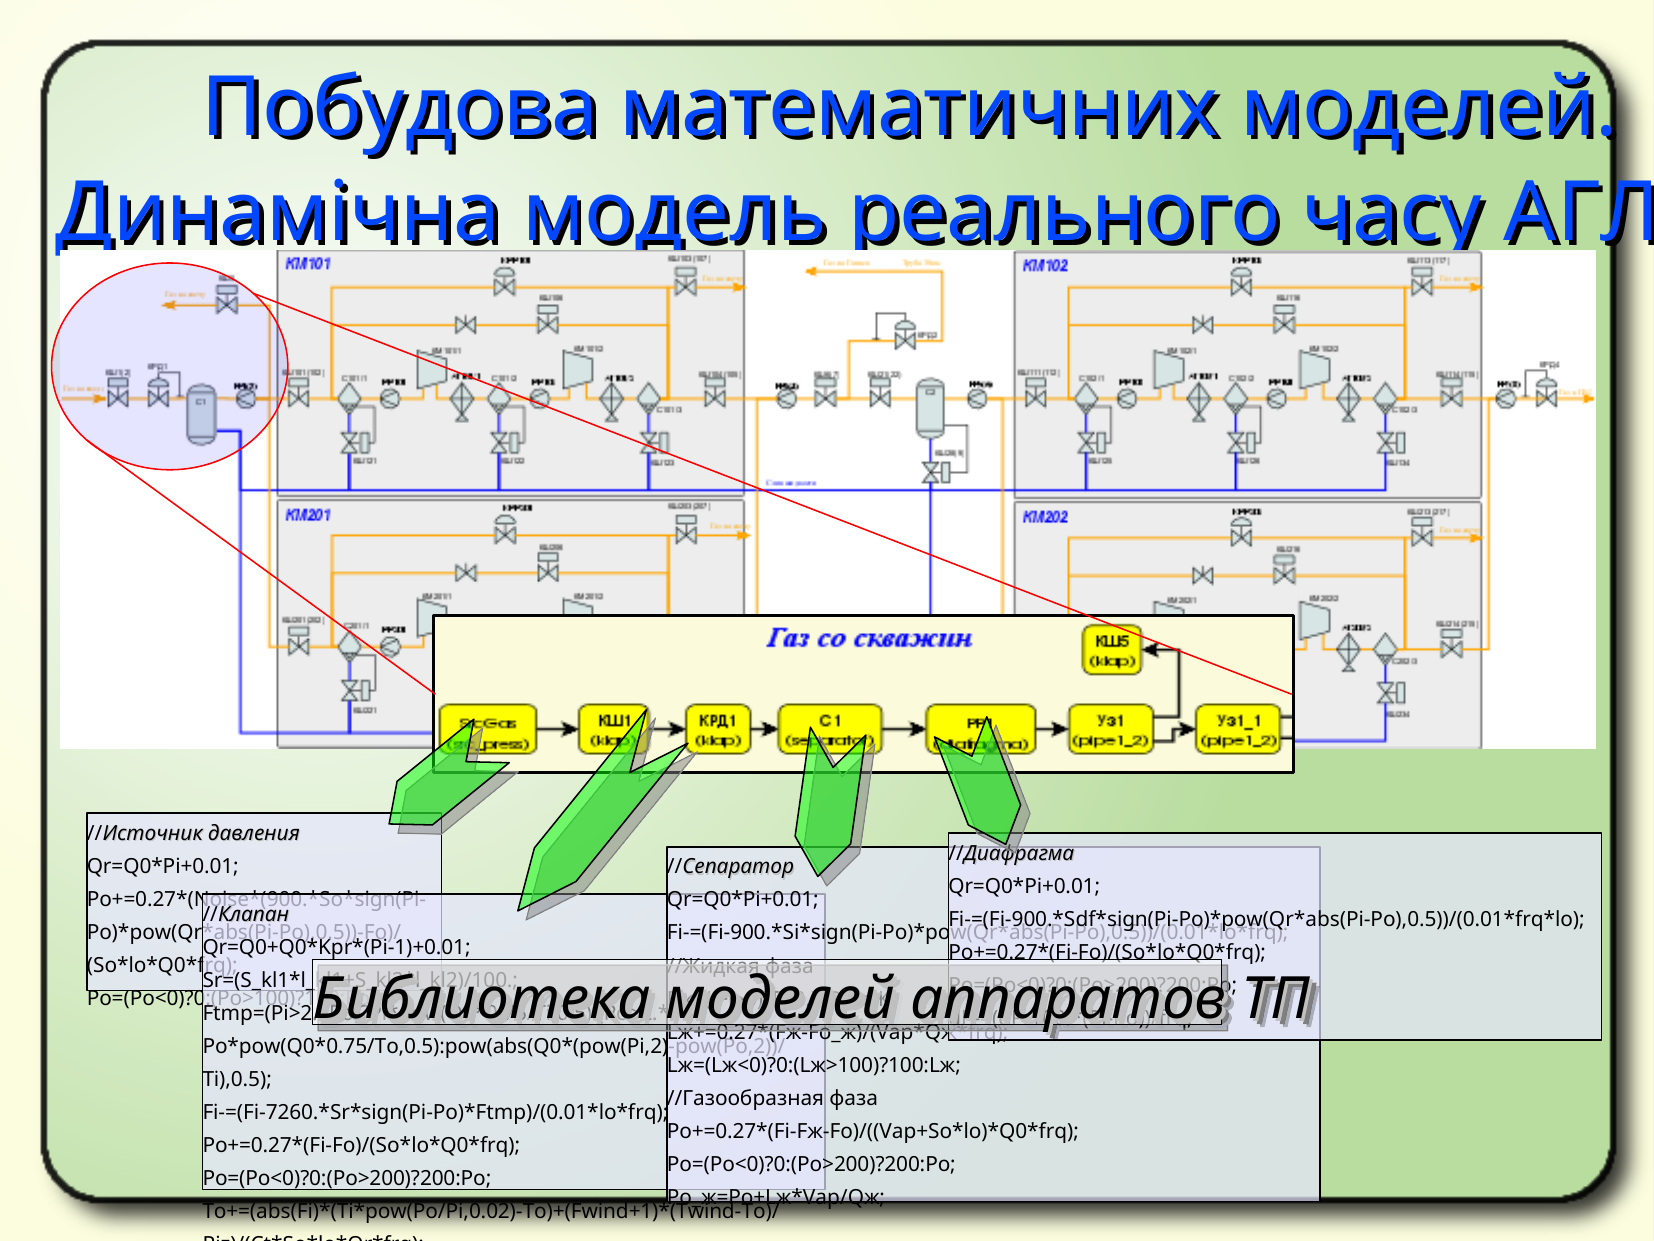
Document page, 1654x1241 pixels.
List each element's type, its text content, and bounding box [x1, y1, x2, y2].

text_box Библиотека моделей аппаратов ТП [312, 959, 1222, 1025]
text_box //Диафрагма Qr=Q0*Pi+0.01; Fi-=(Fi-900.*Sdf*sign(Pi-Po)*pow(Qr*abs(Pi-Po),0.5))/(0.01*frq*lo); Po+=0.27*(Fi-Fo)/(So*lo*Q0*frq); Po=(Po<0)?0:(Po>200)?200:Po; dP-=(dP-100.*(Pi-Po))/frq; [948, 833, 1602, 1040]
text_box Побудова математичних моделей. Динамічна модель реального часу АГЛКС [55, 50, 1593, 248]
text_box [795, 727, 866, 877]
text_box //Сепаратор Qr=Q0*Pi+0.01; Fi-=(Fi-900.*Si*sign(Pi-Po)*pow(Qr*abs(Pi-Po),0.5))/(0.01*lo*frq); //Жидкая фаза Fж=((Fi>0)?Fi:0.)*ProcЖ; Lж+=0.27*(Fж-Fo_ж)/(Vap*Qж*frq); Lж=(Lж<0)?0:(Lж>100)?100:Lж; //Газообразная фаза Po+=0.27*(Fi-Fж-Fo)/((Vap+So*lo)*Q0*frq); Po=(Po<0)?0:(Po>200)?200:Po; Po_ж=Po+Lж*Vap/Qж; [666, 846, 948, 959]
picture [0, 0, 1654, 1241]
text_box [934, 716, 1021, 845]
text_box //Клапан Qr=Q0+Q0*Kpr*(Pi-1)+0.01; Sr=(S_kl1*l_kl1+S_kl2*l_kl2)/100.; Ftmp=(Pi>2.*Po)?Pi*pow(Q0*0.75/Ti,0.5):(Po>2.*Pi)?Po*pow(Q0*0.75/To,0.5):pow(abs(Q0*(pow(Pi,2)-pow(Po,2))/Ti),0.5); Fi-=(Fi-7260.*Sr*sign(Pi-Po)*Ftmp)/(0.01*lo*frq); Po+=0.27*(Fi-Fo)/(So*lo*Q0*frq); Po=(Po<0)?0:(Po>200)?200:Po; To+=(abs(Fi)*(Ti*pow(Po/Pi,0.02)-To)+(Fwind+1)*(Twind-To)/Riz)/(Ct*So*lo*Qr*frq); [202, 894, 666, 1190]
text_box [51, 262, 288, 470]
text_box //Сепаратор Qr=Q0*Pi+0.01; Fi-=(Fi-900.*Si*sign(Pi-Po)*pow(Qr*abs(Pi-Po),0.5))/(0.01*lo*frq); //Жидкая фаза Fж=((Fi>0)?Fi:0.)*ProcЖ; Lж+=0.27*(Fж-Fo_ж)/(Vap*Qж*frq); Lж=(Lж<0)?0:(Lж>100)?100:Lж; //Газообразная фаза Po+=0.27*(Fi-Fж-Fo)/((Vap+So*lo)*Q0*frq); Po=(Po<0)?0:(Po>200)?200:Po; Po_ж=Po+Lж*Vap/Qж; [666, 1025, 1321, 1202]
text_box [517, 709, 688, 911]
text_box //Источник давления Qr=Q0*Pi+0.01; Po+=0.27*(Noise*(900.*So*sign(Pi-Po)*pow(Qr*abs(Pi-Po),0.5))-Fo)/(So*lo*Q0*frq); Po=(Po<0)?0:(Po>100)?100:Po; [86, 812, 442, 991]
text_box [389, 719, 510, 825]
